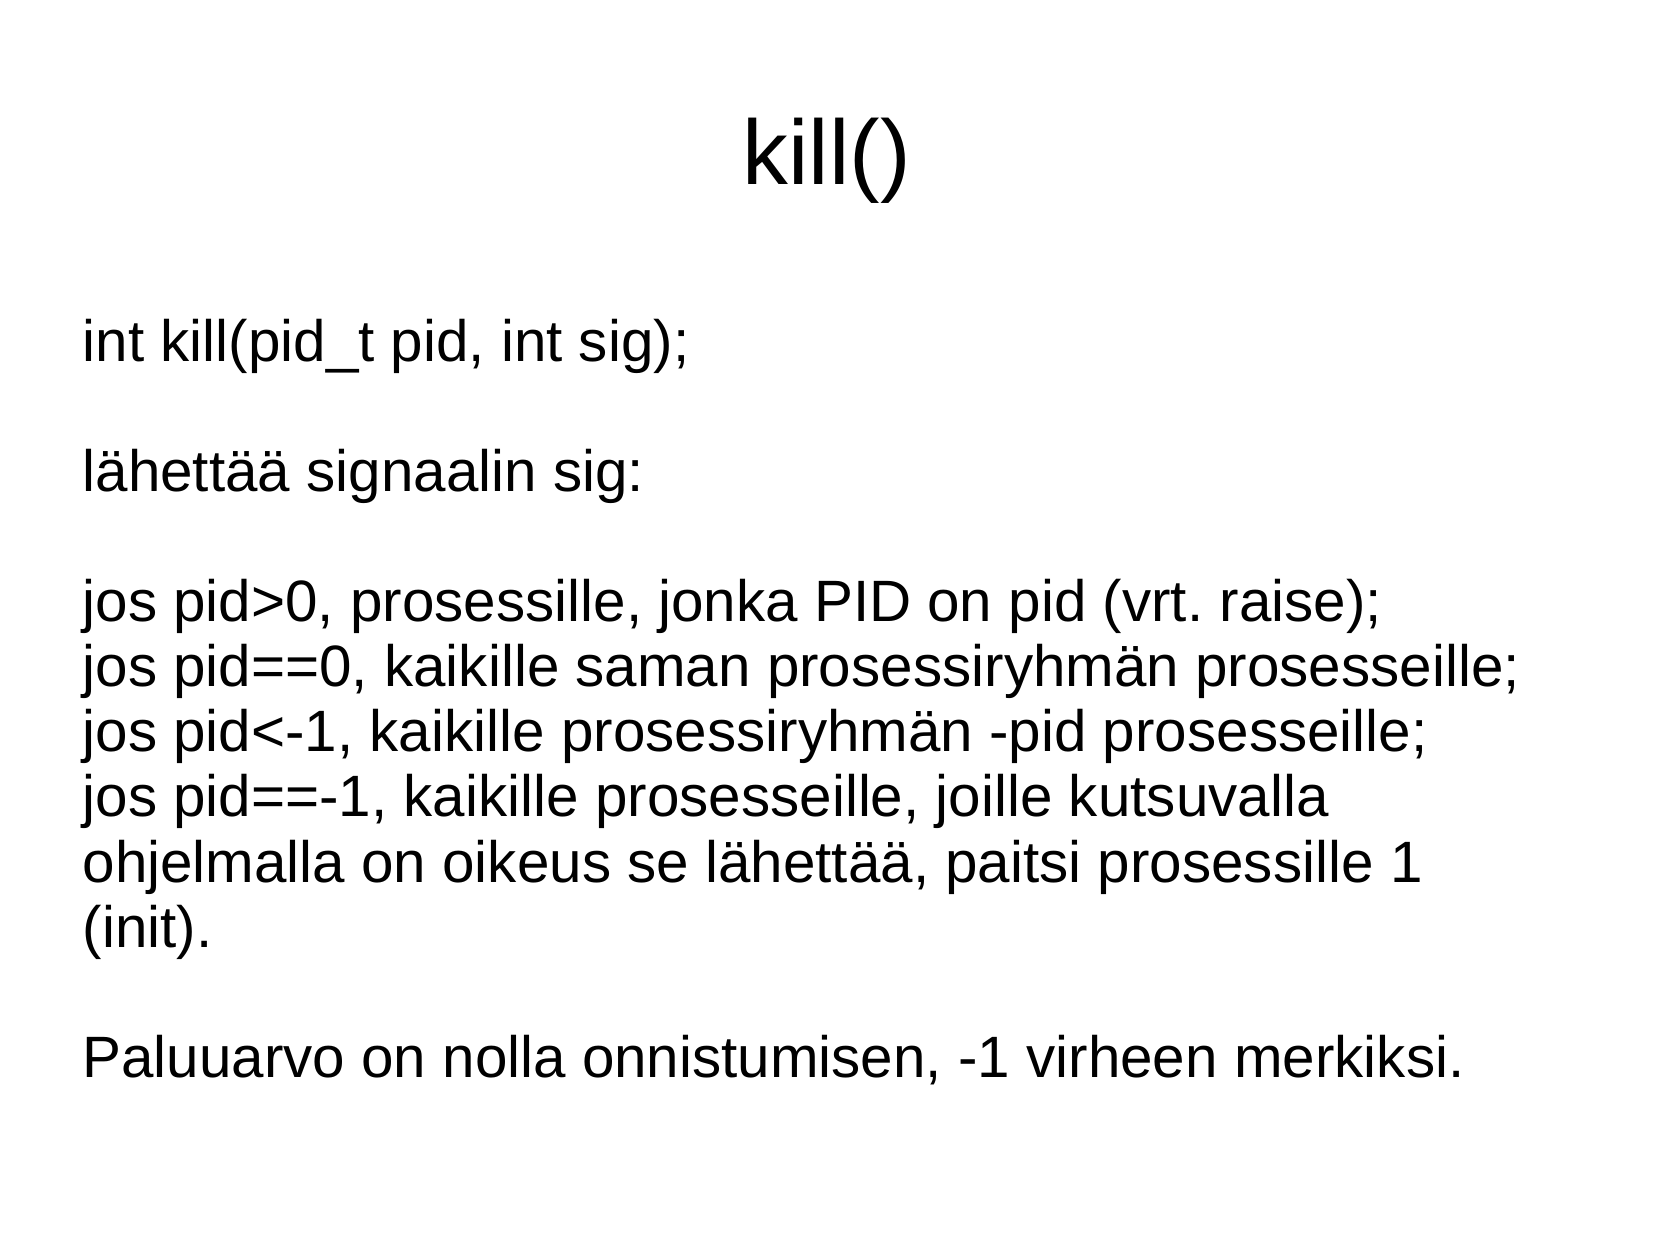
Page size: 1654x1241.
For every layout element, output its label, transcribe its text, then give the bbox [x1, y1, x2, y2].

subtitle int kill(pid_t pid, int sig); lähettää signaalin sig: jos pid>0, prosessille, jonka PID on pid (vrt. raise); jos pid==0, kaikille saman prosessiryhmän prosesseille; jos pid<-1, kaikille prosessiryhmän -pid prosesseille; jos pid==-1, kaikille prosesseille, joille kutsuvalla ohjelmalla on oikeus se lähettää, paitsi prosessille 1 (init). Paluuarvo on nolla onnistumisen, -1 virheen merkiksi. [82, 297, 1571, 1102]
title kill() [82, 56, 1571, 250]
